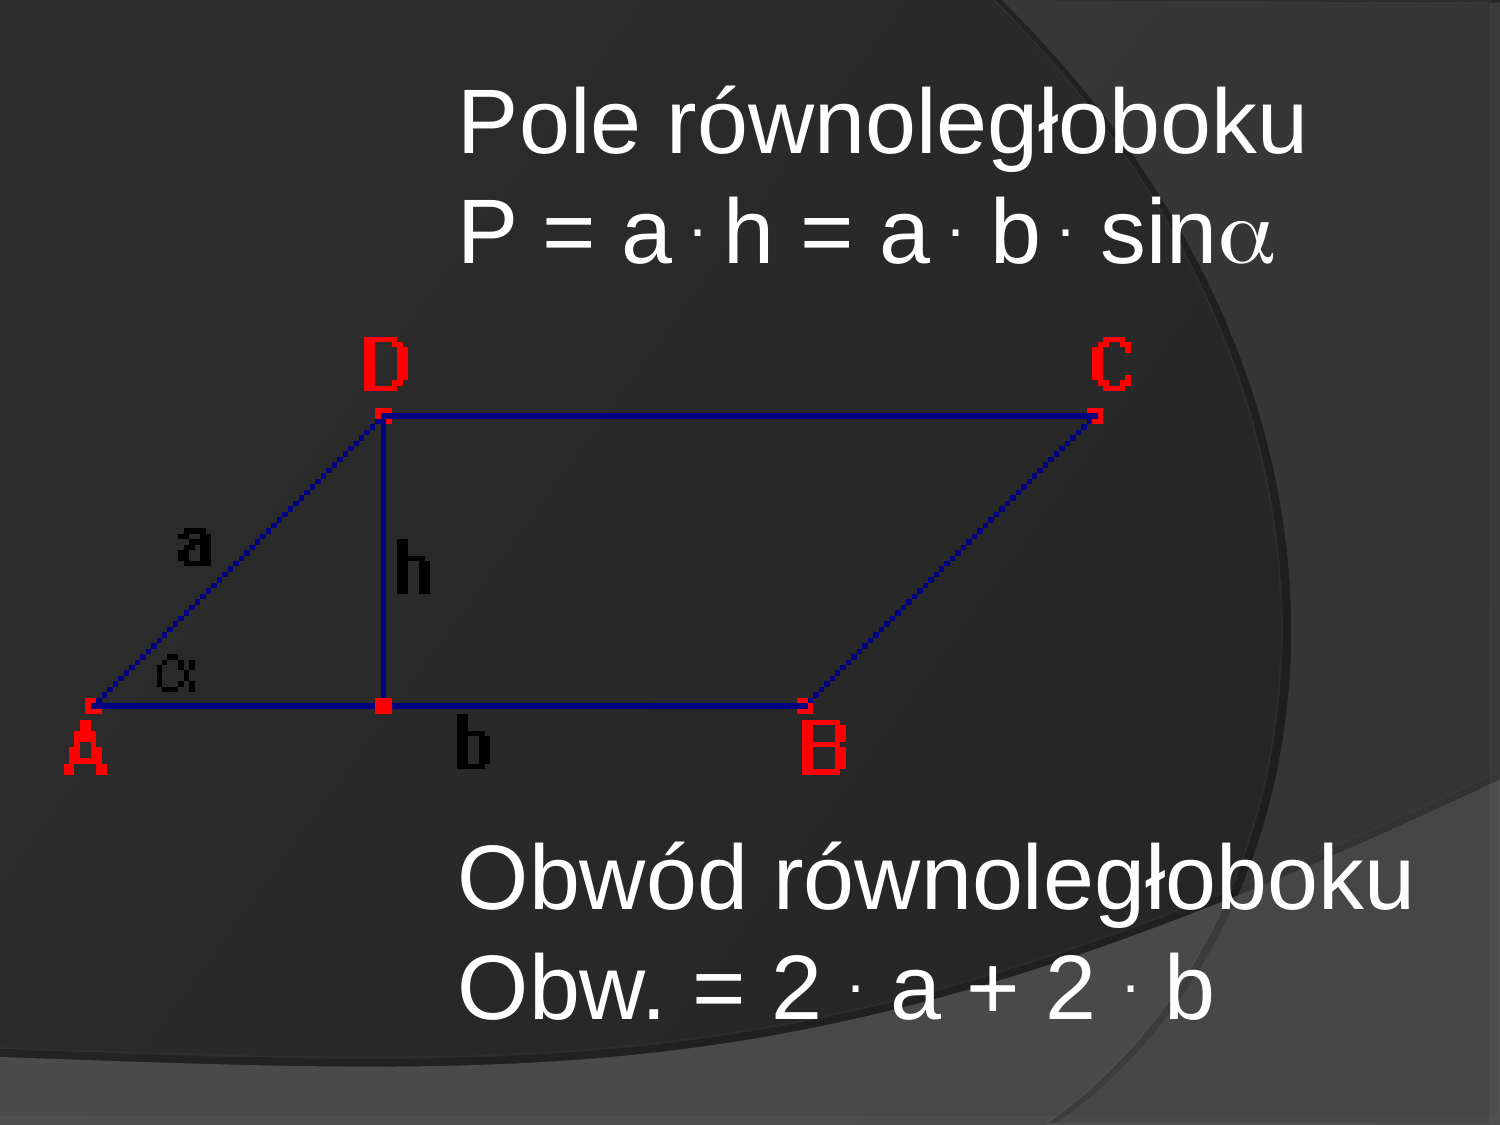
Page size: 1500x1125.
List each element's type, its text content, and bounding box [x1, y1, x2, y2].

text_box Pole równoległoboku P = a . h = a . b . sin [443, 55, 1409, 290]
text_box Obwód równoległoboku Obw. = 2 . a + 2 . b [443, 811, 1500, 1046]
picture [64, 338, 1131, 776]
